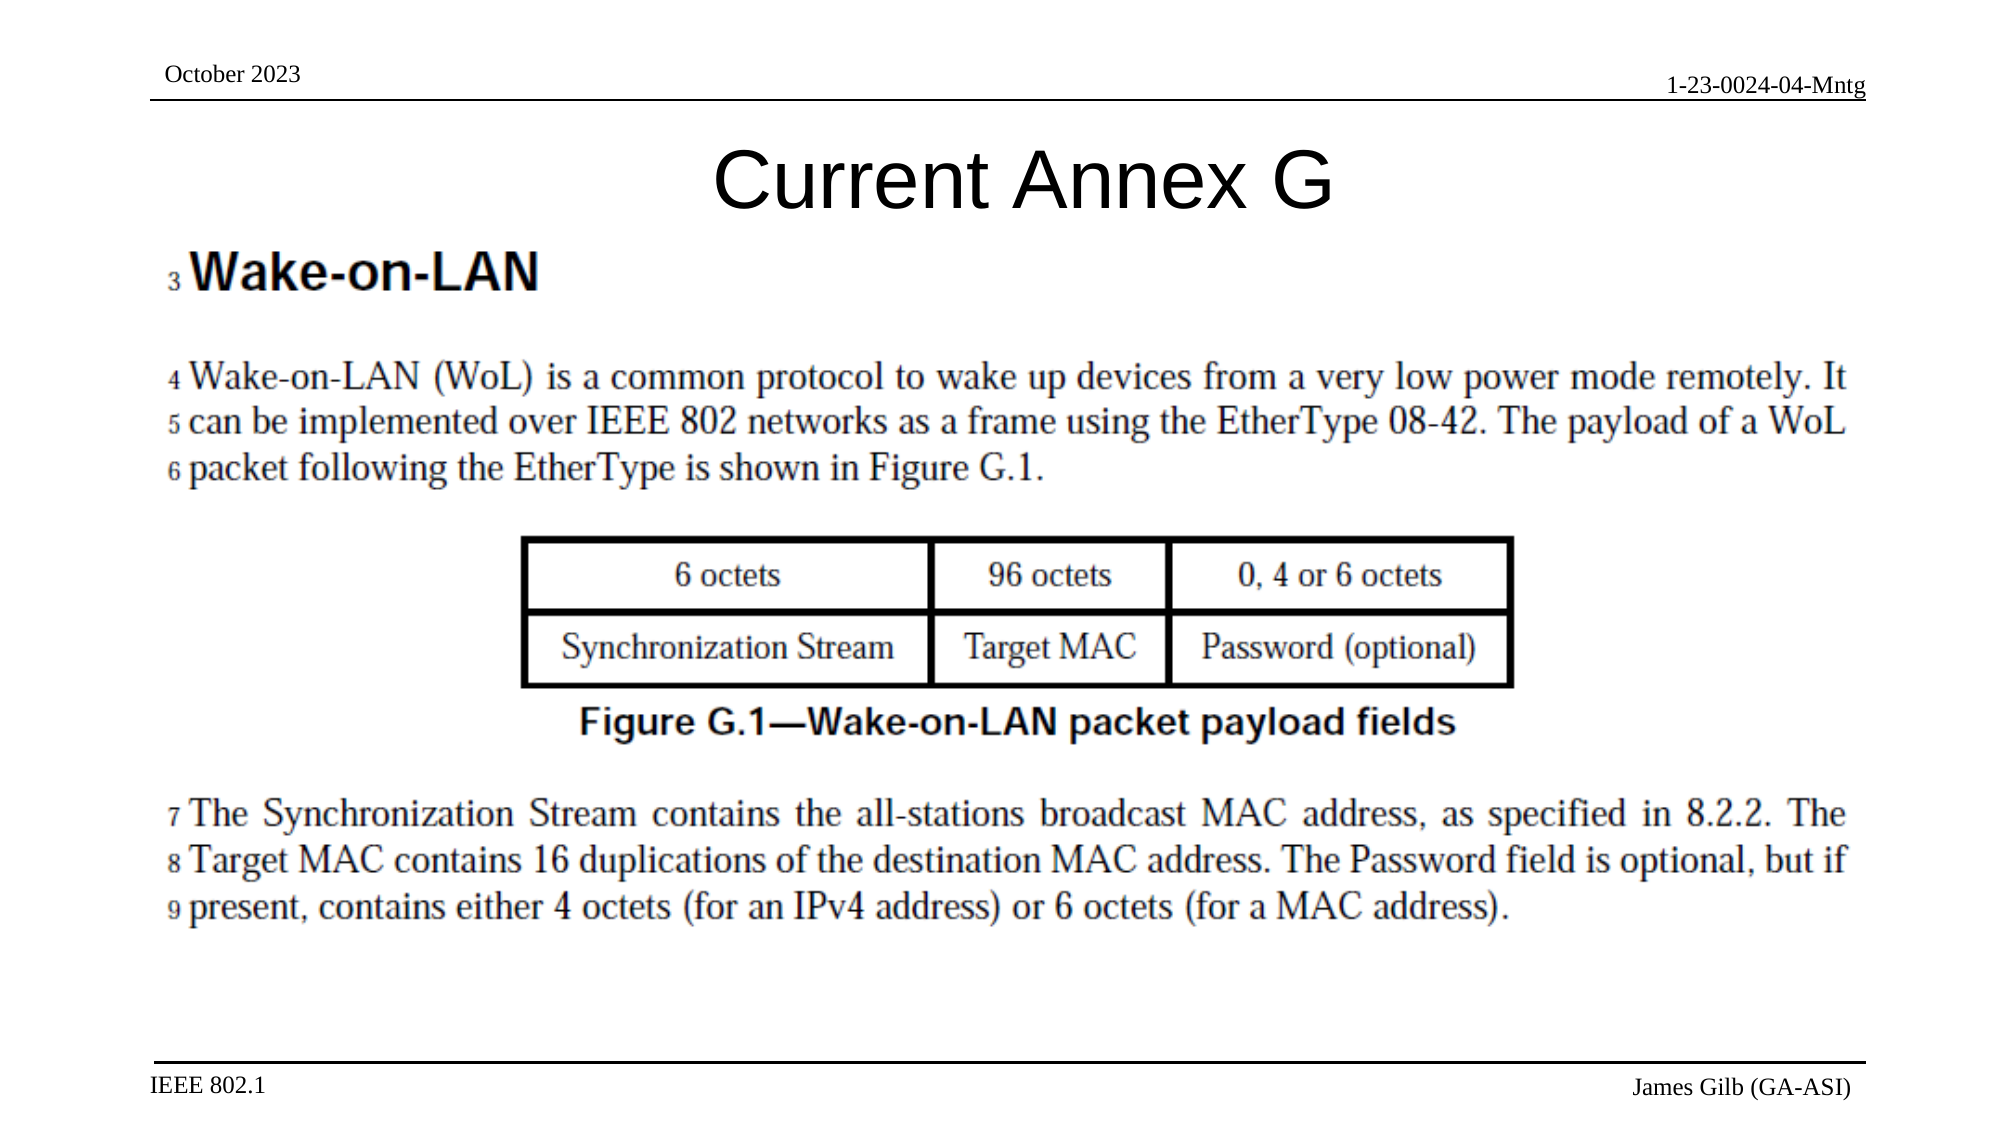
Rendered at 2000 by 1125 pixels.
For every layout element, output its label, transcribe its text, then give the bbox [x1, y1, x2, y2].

title Current Annex G [149, 112, 1900, 238]
picture [150, 224, 1910, 938]
